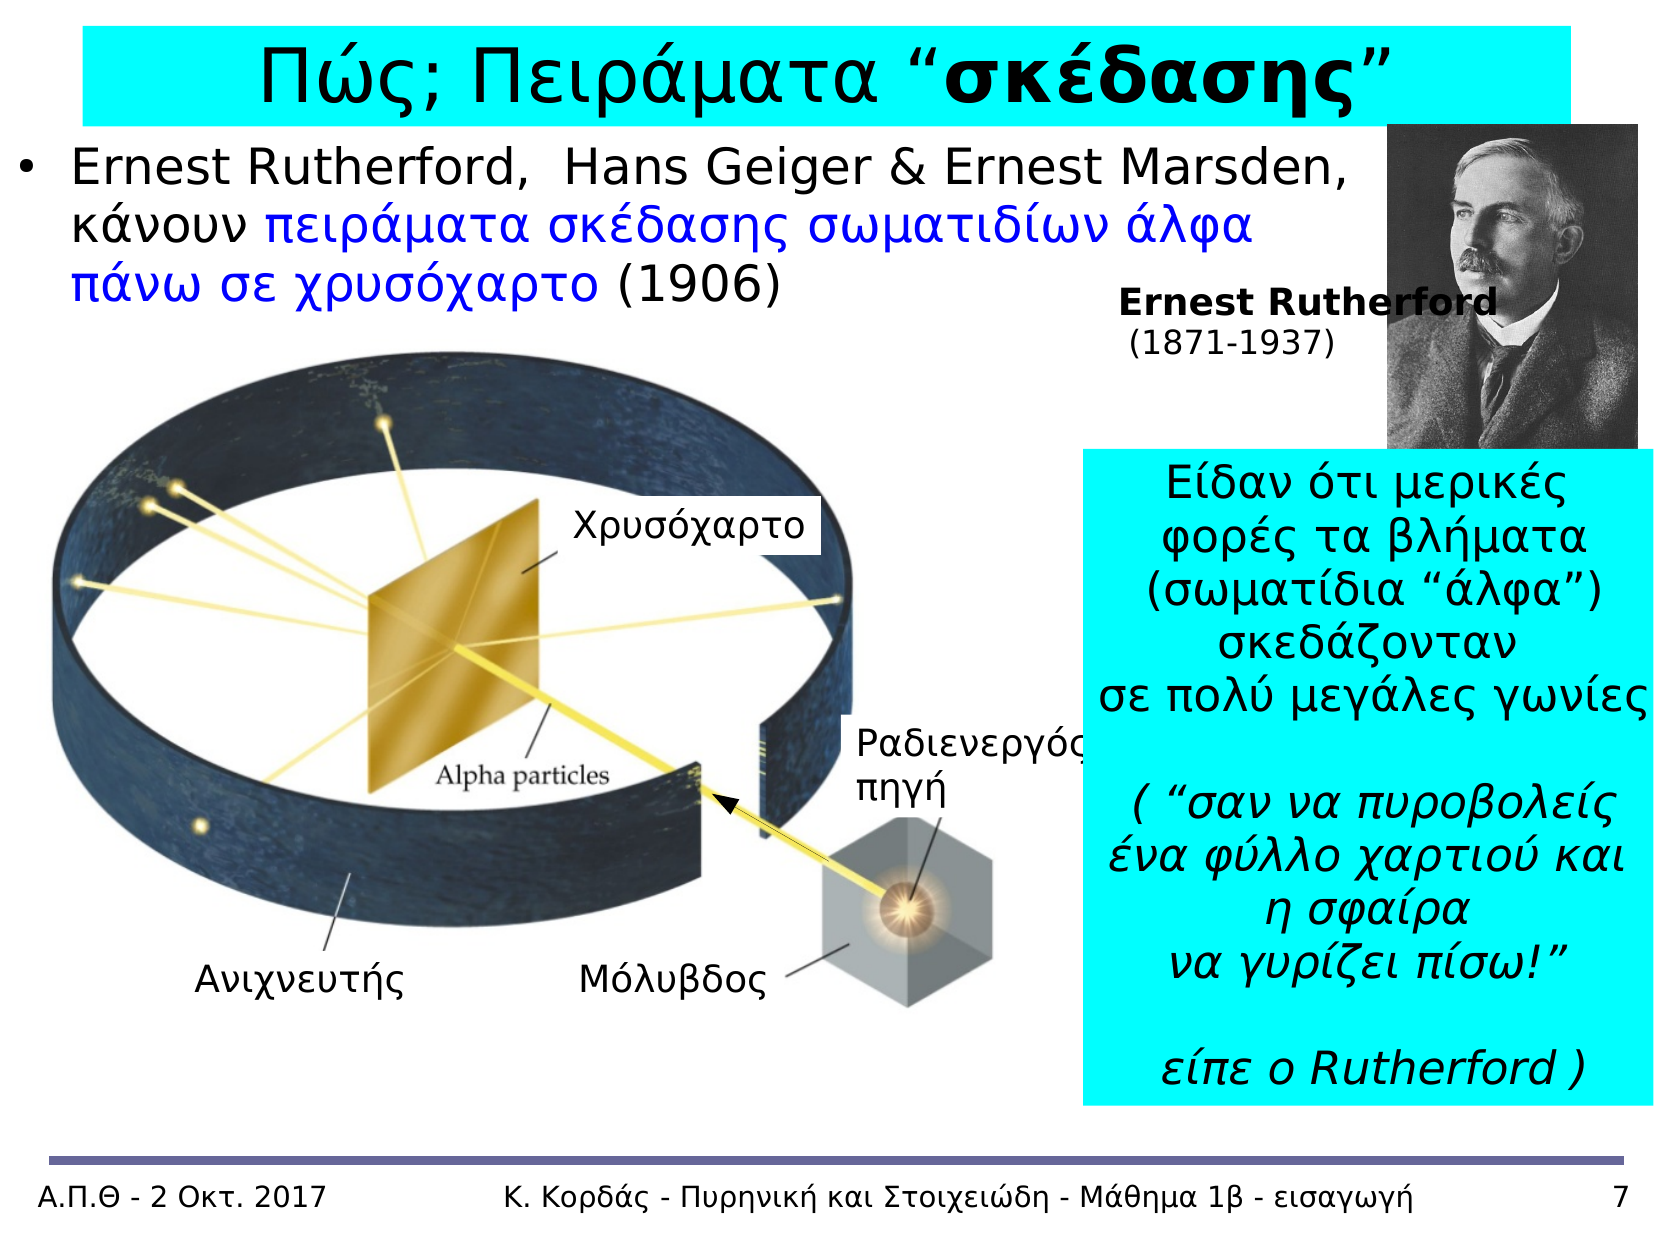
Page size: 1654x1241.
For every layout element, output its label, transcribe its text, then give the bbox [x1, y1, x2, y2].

text_box Είδαν ότι μερικές φορές τα βλήματα (σωματίδια “άλφα”) σκεδάζονταν σε πολύ μεγάλες γωνίες ( “σαν να πυροβολείς ένα φύλλο χαρτιού και η σφαίρα να γυρίζει πίσω!” είπε ο Rutherford ) [1083, 448, 1654, 1106]
picture [37, 339, 1007, 1015]
list Ernest Rutherford, Hans Geiger & Ernest Marsden, κάνουν πειράματα σκέδασης σωματιδίων άλφα πάνω σε χρυσόχαρτο (1906) [0, 138, 1387, 1083]
text_box Ανιχνευτής [179, 950, 422, 1010]
picture [1387, 124, 1638, 448]
title Πώς; Πειράματα “σκέδασης” [82, 25, 1571, 127]
text_box Χρυσόχαρτο [557, 496, 821, 555]
text_box Ραδιενεργός πηγή [840, 714, 1083, 818]
text_box Μόλυβδος [563, 950, 785, 1010]
text_box Ernest Rutherford (1871-1937) [1103, 272, 1514, 371]
